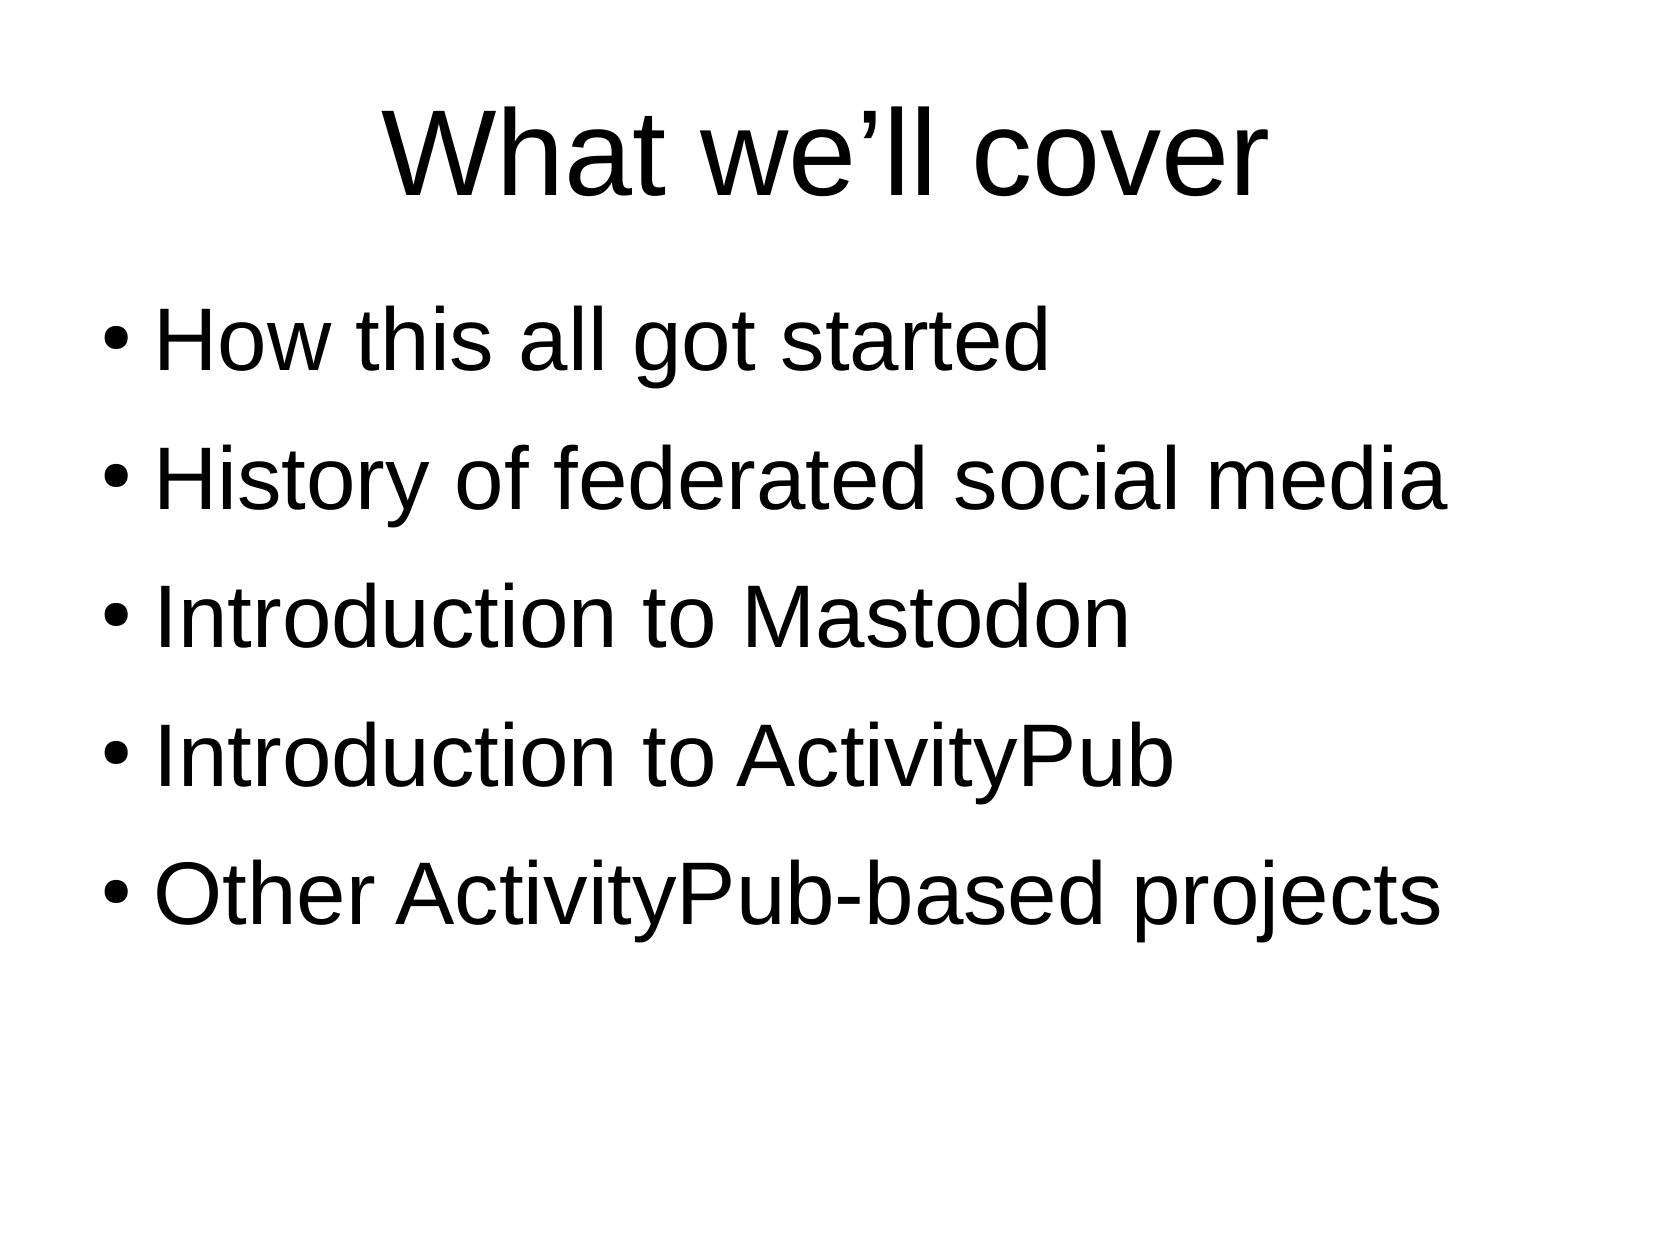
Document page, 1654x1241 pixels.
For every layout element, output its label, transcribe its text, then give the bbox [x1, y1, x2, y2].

list How this all got started History of federated social media Introduction to Mastodon Introduction to ActivityPub Other ActivityPub-based projects [82, 290, 1571, 1010]
title What we’ll cover [82, 49, 1571, 257]
